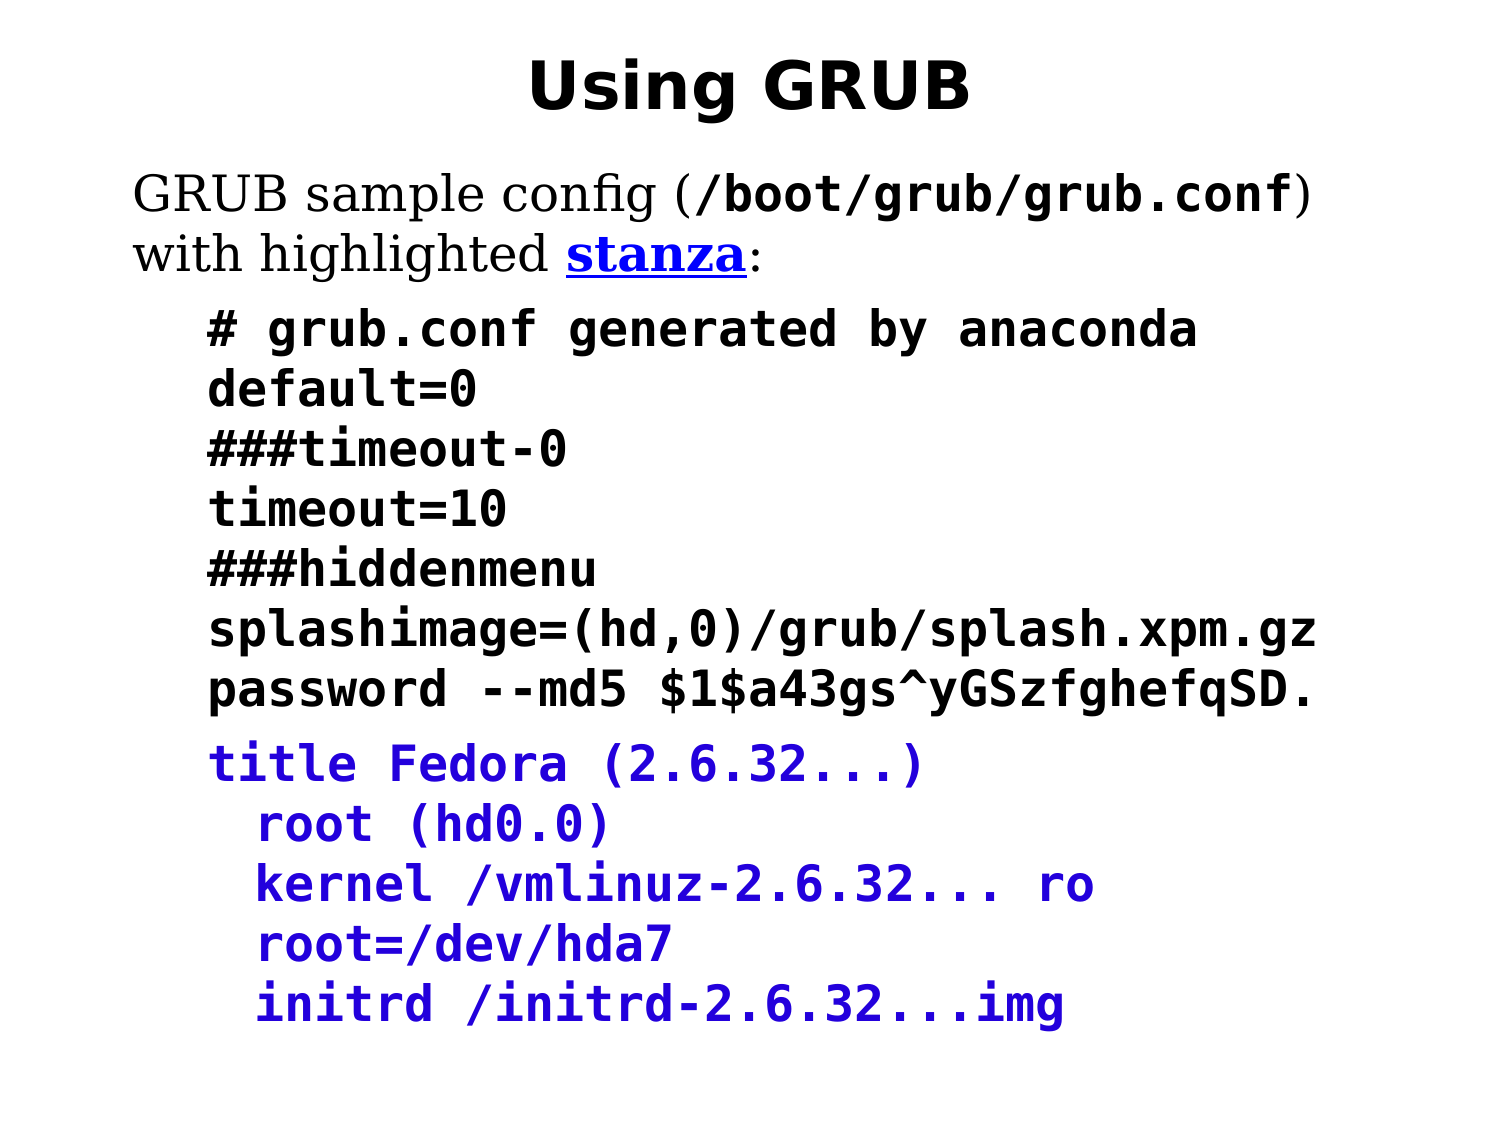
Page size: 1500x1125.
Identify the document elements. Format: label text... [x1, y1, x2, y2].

title Using GRUB [112, 29, 1388, 137]
list GRUB sample config (/boot/grub/grub.conf) with highlighted stanza: # grub.conf generated by anaconda default=0 ###timeout-0 timeout=10 ###hiddenmenu splashimage=(hd,0)/grub/splash.xpm.gz password --md5 $1$a43gs^yGSzfghefqSD. title Fedora (2.6.32...) root (hd0.0) kernel /vmlinuz-2.6.32... ro root=/dev/hda7 initrd /initrd-2.6.32...img [118, 153, 1394, 1040]
